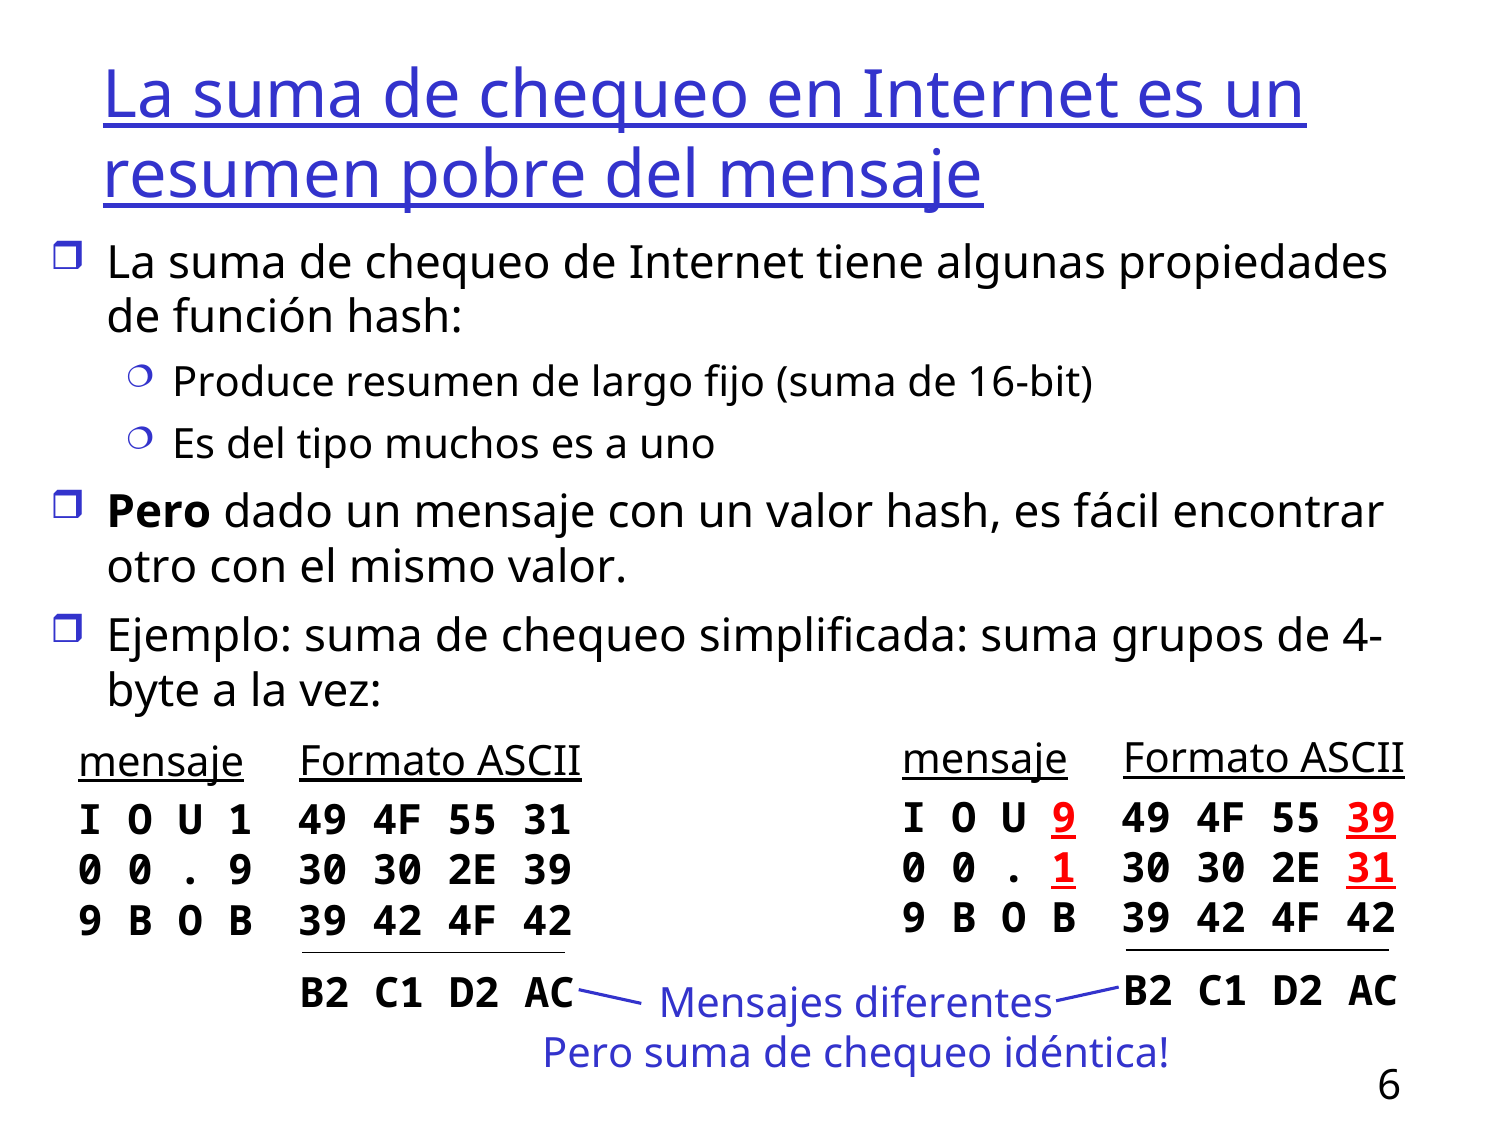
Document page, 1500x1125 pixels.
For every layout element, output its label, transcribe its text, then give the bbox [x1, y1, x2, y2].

text_box Mensajes diferentes Pero suma de chequeo idéntica! [527, 967, 1185, 1084]
text_box Formato ASCII [1107, 725, 1421, 789]
text_box mensaje [887, 725, 1083, 790]
title La suma de chequeo en Internet es un resumen pobre del mensaje [87, 23, 1363, 224]
text_box B2 C1 D2 AC [284, 958, 590, 1024]
text_box 49 4F 55 39 30 30 2E 31 39 42 4F 42 [1106, 782, 1411, 949]
text_box Formato ASCII [284, 725, 597, 792]
text_box I O U 1 0 0 . 9 9 B O B [62, 785, 268, 951]
text_box I O U 9 0 0 . 1 9 B O B [886, 782, 1092, 949]
list La suma de chequeo de Internet tiene algunas propiedades de función hash: Produce resumen de largo fijo (suma de 16-bit) Es del tipo muchos es a uno Pero dado un mensaje con un valor hash, es fácil encontrar otro con el mismo valor. Ejemplo: suma de chequeo simplificada: suma grupos de 4-byte a la vez: [35, 224, 1461, 725]
text_box mensaje [63, 726, 260, 793]
text_box B2 C1 D2 AC [1108, 955, 1413, 1022]
text_box 49 4F 55 31 30 30 2E 39 39 42 4F 42 [282, 785, 588, 951]
